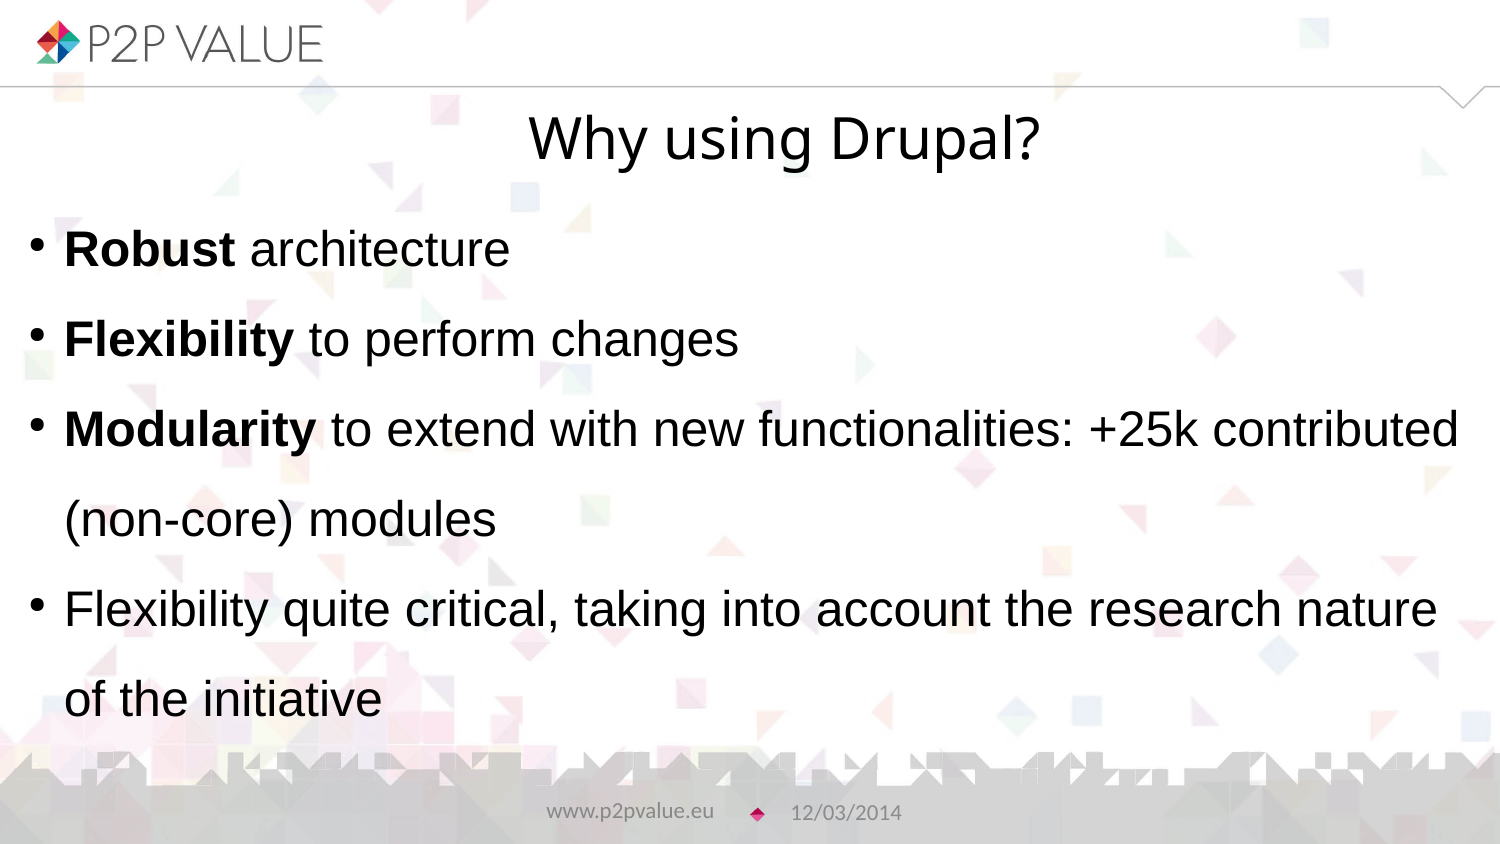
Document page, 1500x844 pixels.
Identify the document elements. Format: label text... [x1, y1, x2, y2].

title Why using Drupal? [324, 92, 1246, 180]
picture [0, 0, 1500, 844]
text_box www.p2pvalue.eu [540, 789, 759, 829]
subtitle Robust architecture Flexibility to perform changes Modularity to extend with new functionalities: +25k contributed (non-core) modules Flexibility quite critical, taking into account the research nature of the initiative [15, 180, 1496, 736]
slide_number 12/03/2014 [777, 788, 1470, 834]
